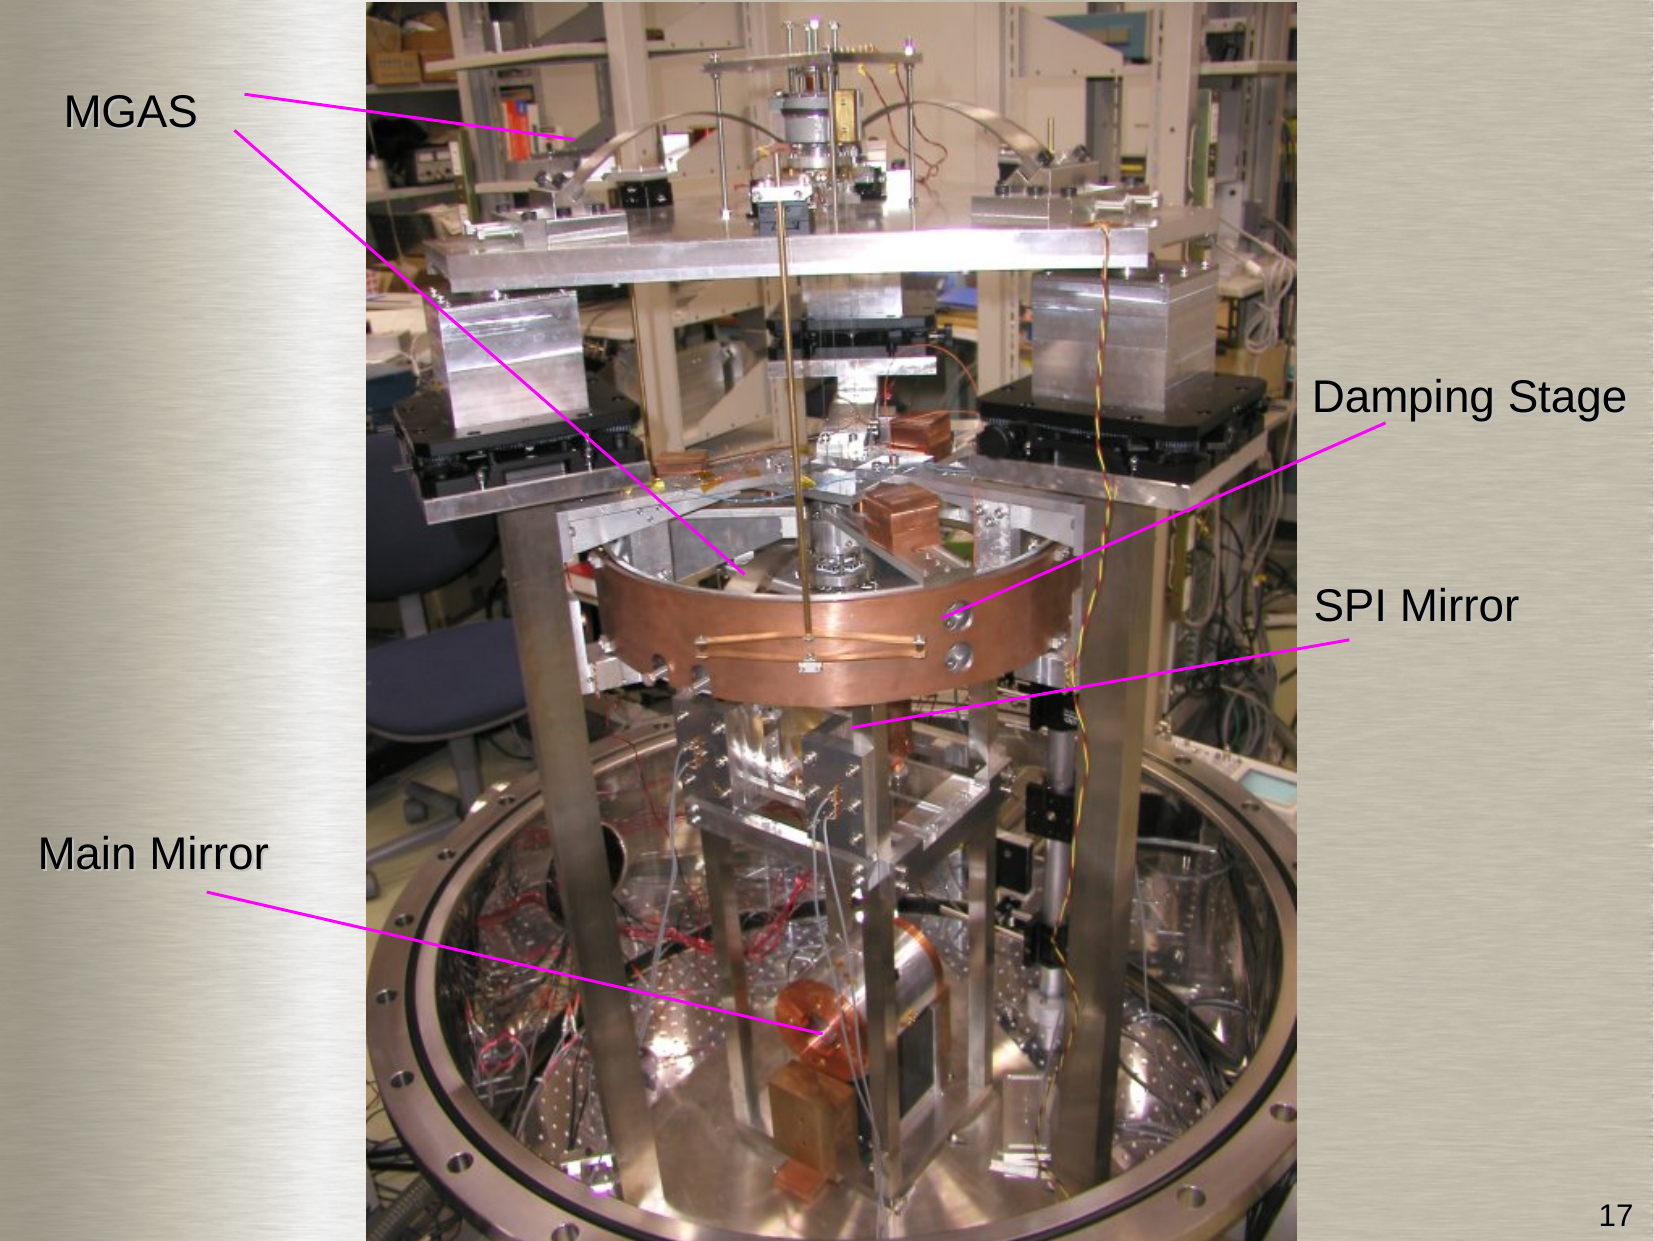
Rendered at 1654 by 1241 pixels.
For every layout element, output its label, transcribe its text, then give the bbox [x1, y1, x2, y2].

picture [0, 0, 1654, 1241]
text_box Damping Stage [1297, 363, 1643, 430]
text_box MGAS [48, 78, 214, 145]
text_box Main Mirror [22, 820, 284, 887]
text_box SPI Mirror [1298, 573, 1535, 640]
